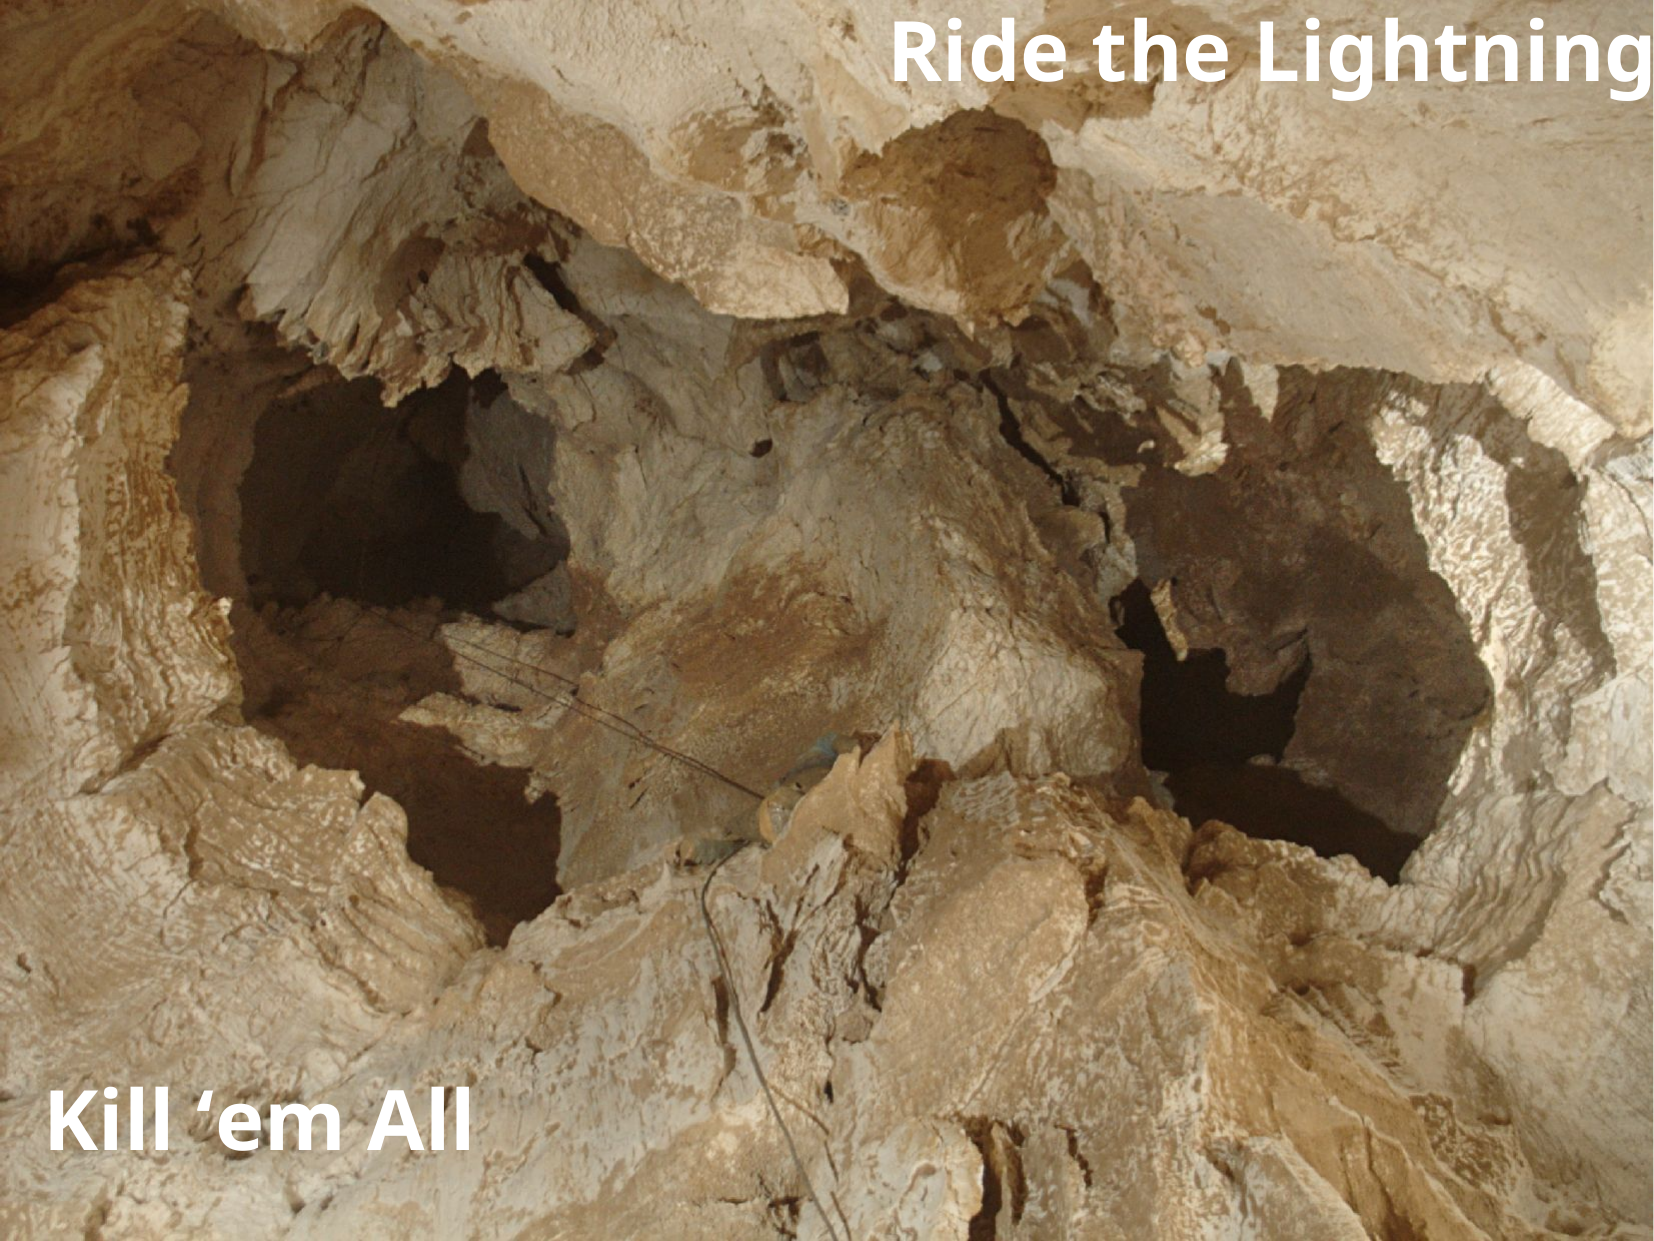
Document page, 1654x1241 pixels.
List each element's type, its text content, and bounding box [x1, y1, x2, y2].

text_box Ride the Lightning [873, 0, 1654, 109]
picture [0, 0, 1654, 1241]
text_box Kill ‘em All [29, 1068, 492, 1178]
